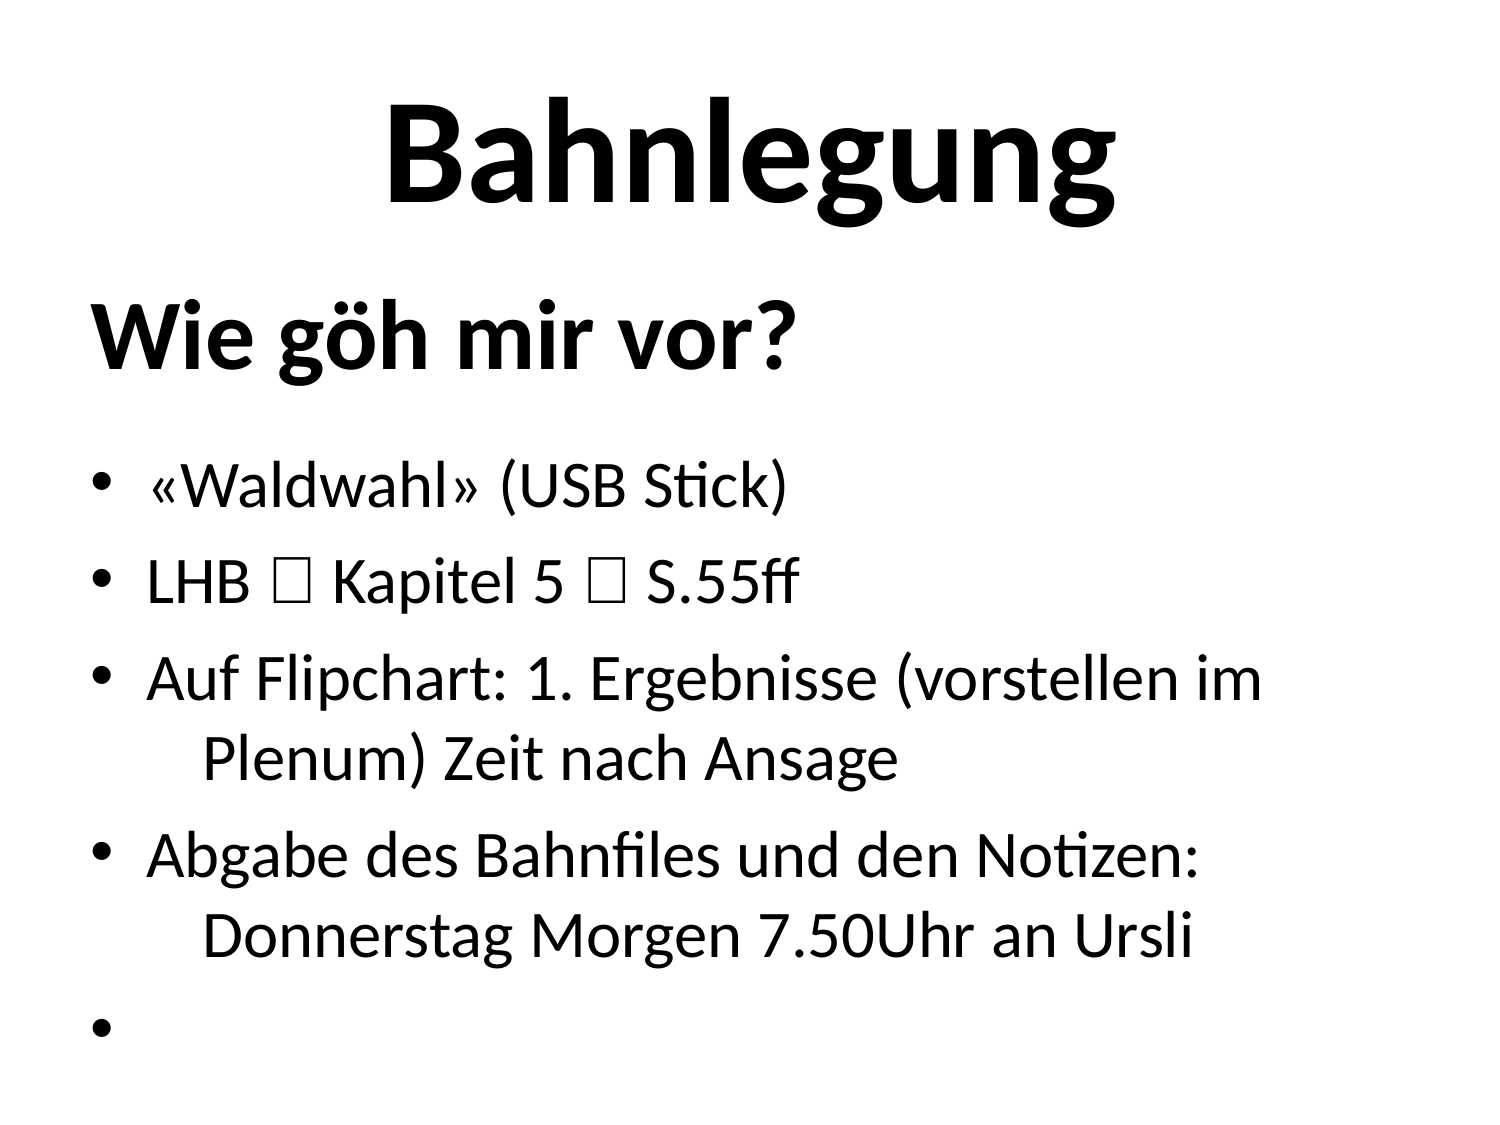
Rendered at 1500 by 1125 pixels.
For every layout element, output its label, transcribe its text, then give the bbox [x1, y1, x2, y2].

list Wie göh mir vor? «Waldwahl» (USB Stick) LHB  Kapitel 5  S.55ff Auf Flipchart: 1. Ergebnisse (vorstellen im Plenum) Zeit nach Ansage Abgabe des Bahnfiles und den Notizen: Donnerstag Morgen 7.50Uhr an Ursli [75, 262, 1426, 1005]
title Bahnlegung [75, 45, 1426, 233]
